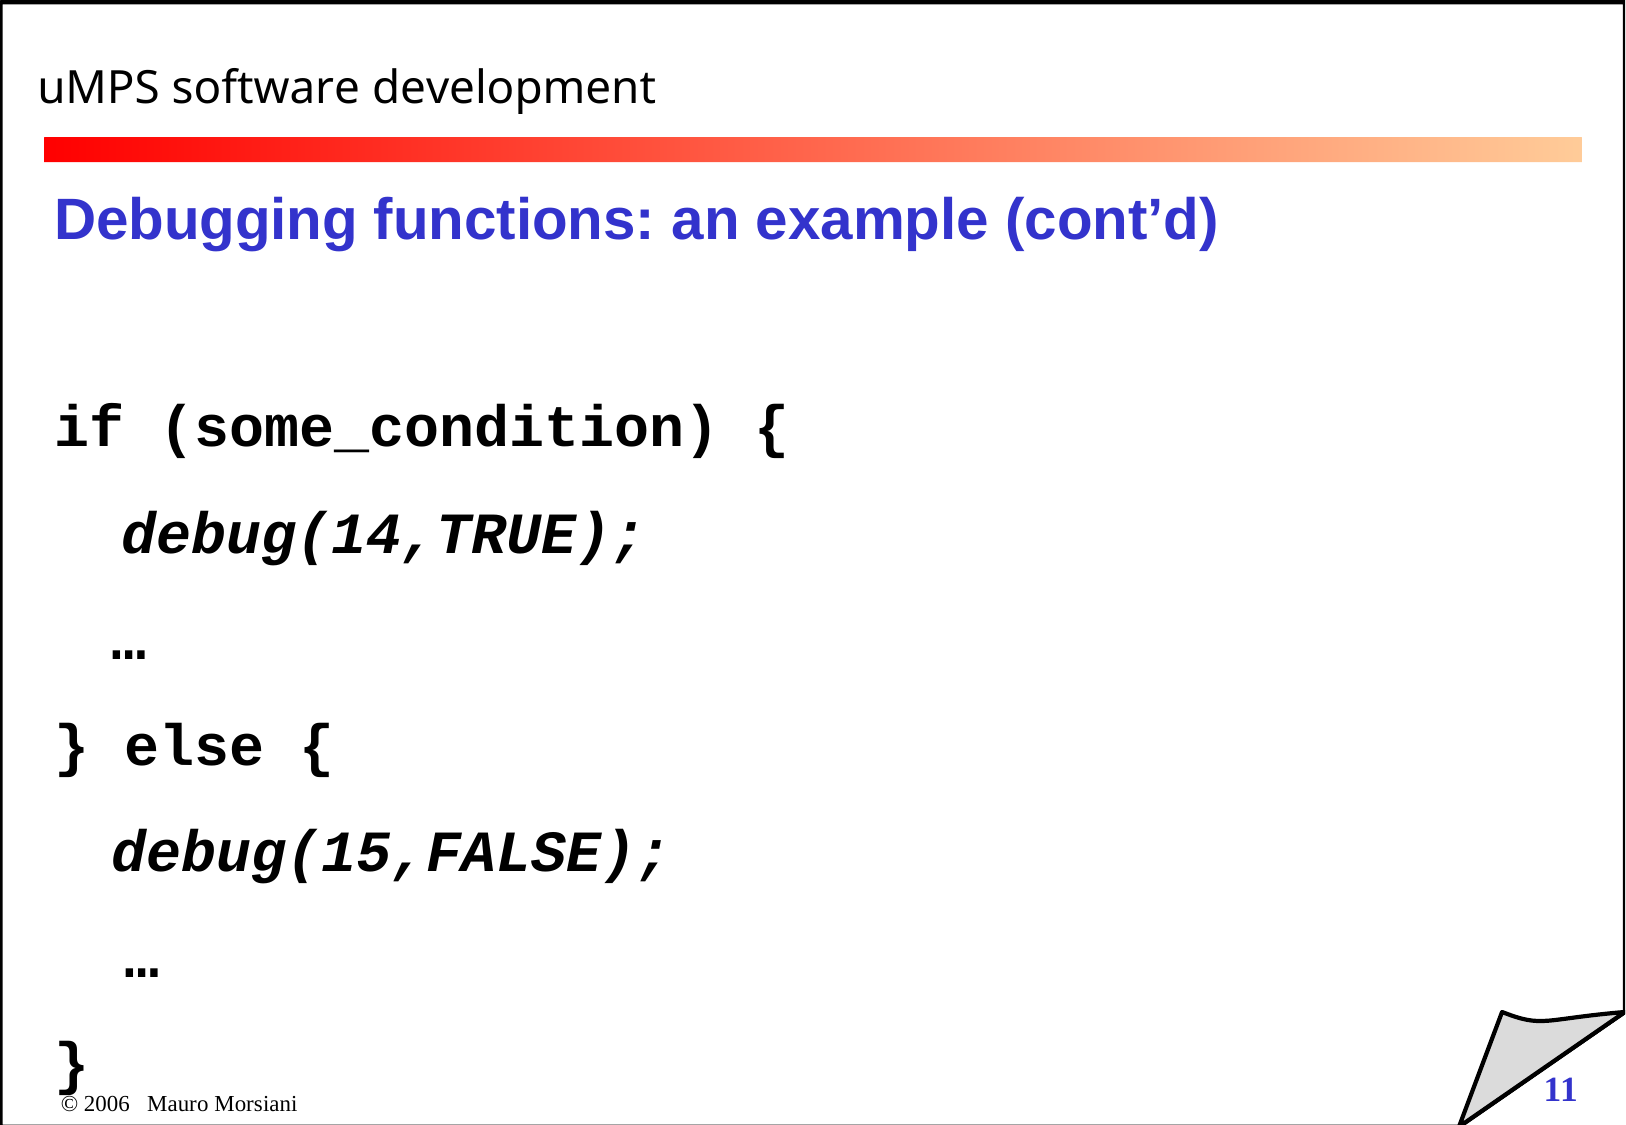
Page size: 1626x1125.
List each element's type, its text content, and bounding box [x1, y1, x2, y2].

title uMPS software development [37, 44, 1588, 131]
list Debugging functions: an example (cont’d) if (some_condition) { debug(14,TRUE); … } else { debug(15,FALSE); … } [54, 187, 1571, 1125]
